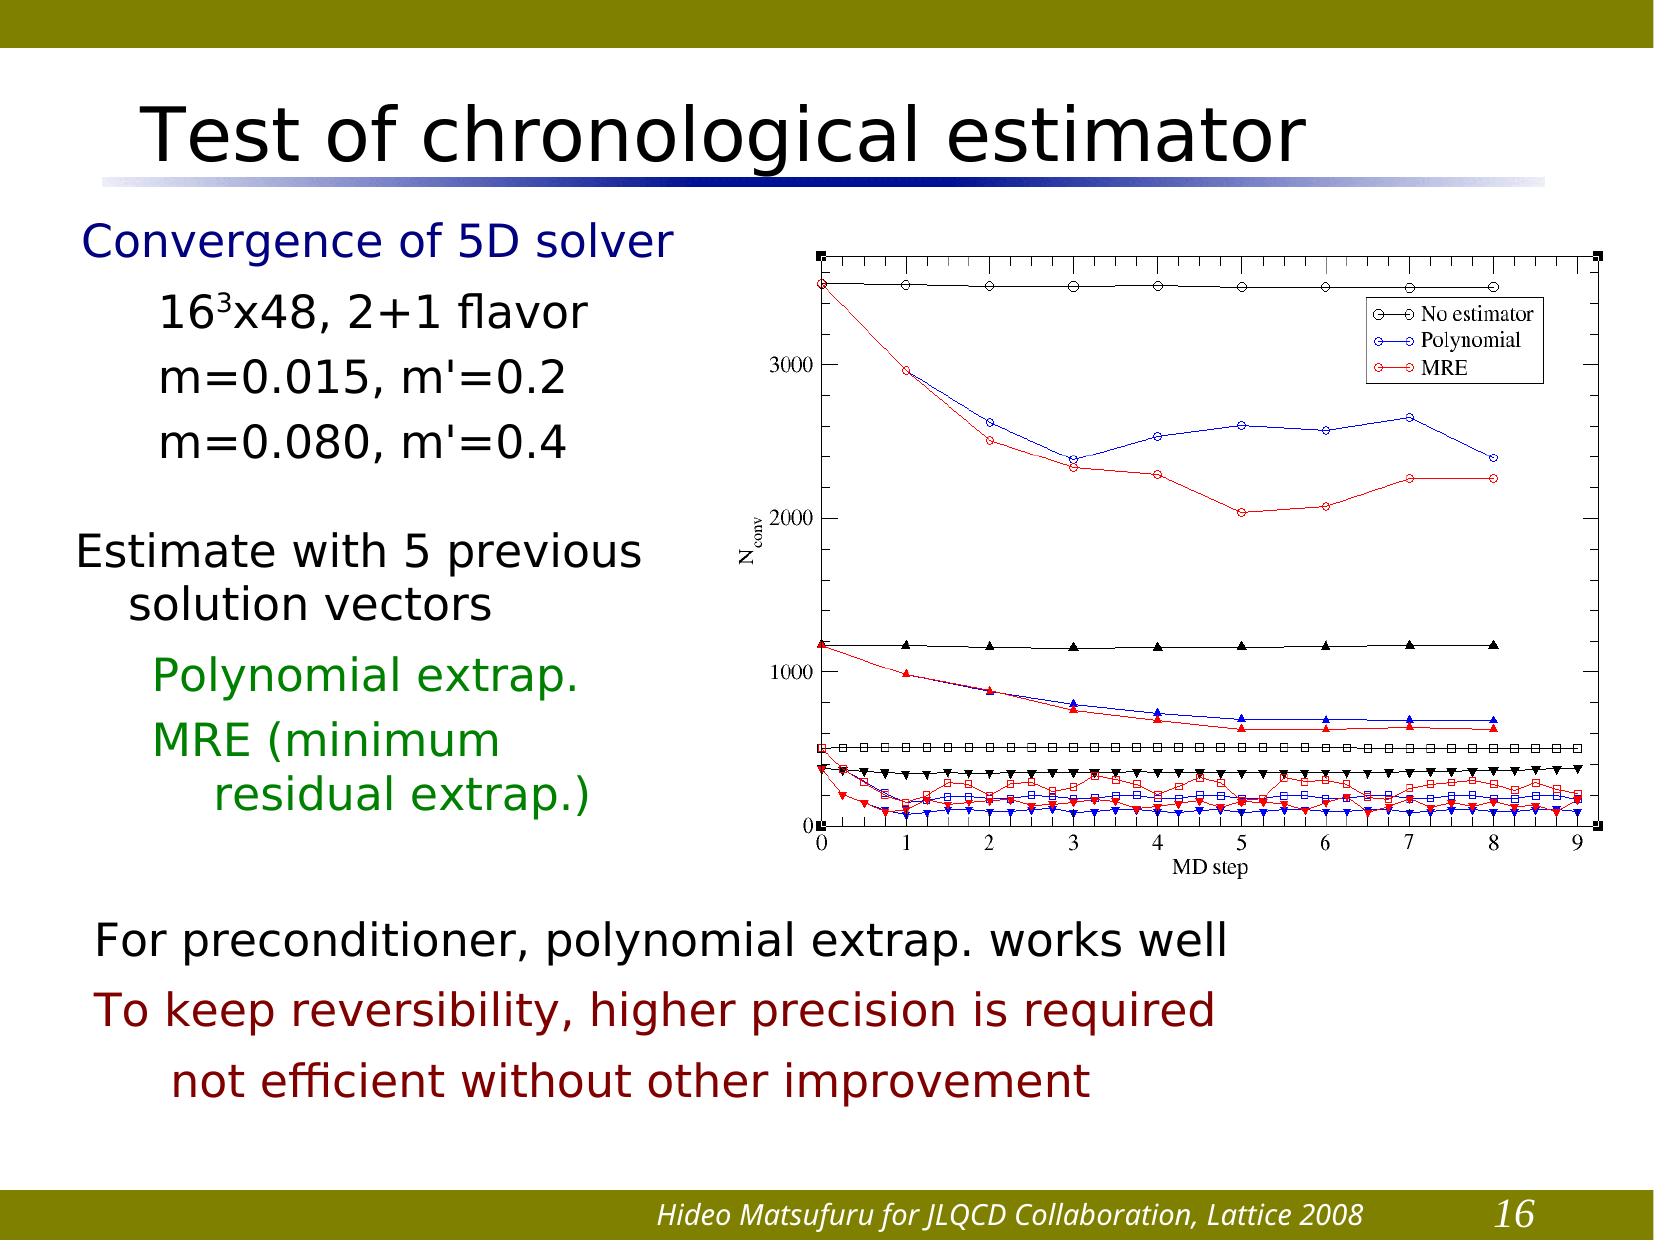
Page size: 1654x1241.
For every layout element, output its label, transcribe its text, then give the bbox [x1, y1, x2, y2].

picture [102, 177, 1545, 187]
list For preconditioner, polynomial extrap. works well To keep reversibility, higher precision is required not efficient without other improvement [76, 913, 1575, 1109]
list Estimate with 5 previous solution vectors Polynomial extrap. MRE (minimum residual extrap.) [57, 524, 715, 821]
picture [729, 243, 1606, 882]
list Convergence of 5D solver 163x48, 2+1 flavor m=0.015, m'=0.2 m=0.080, m'=0.4 [63, 214, 905, 479]
title Test of chronological estimator [140, 86, 1501, 185]
